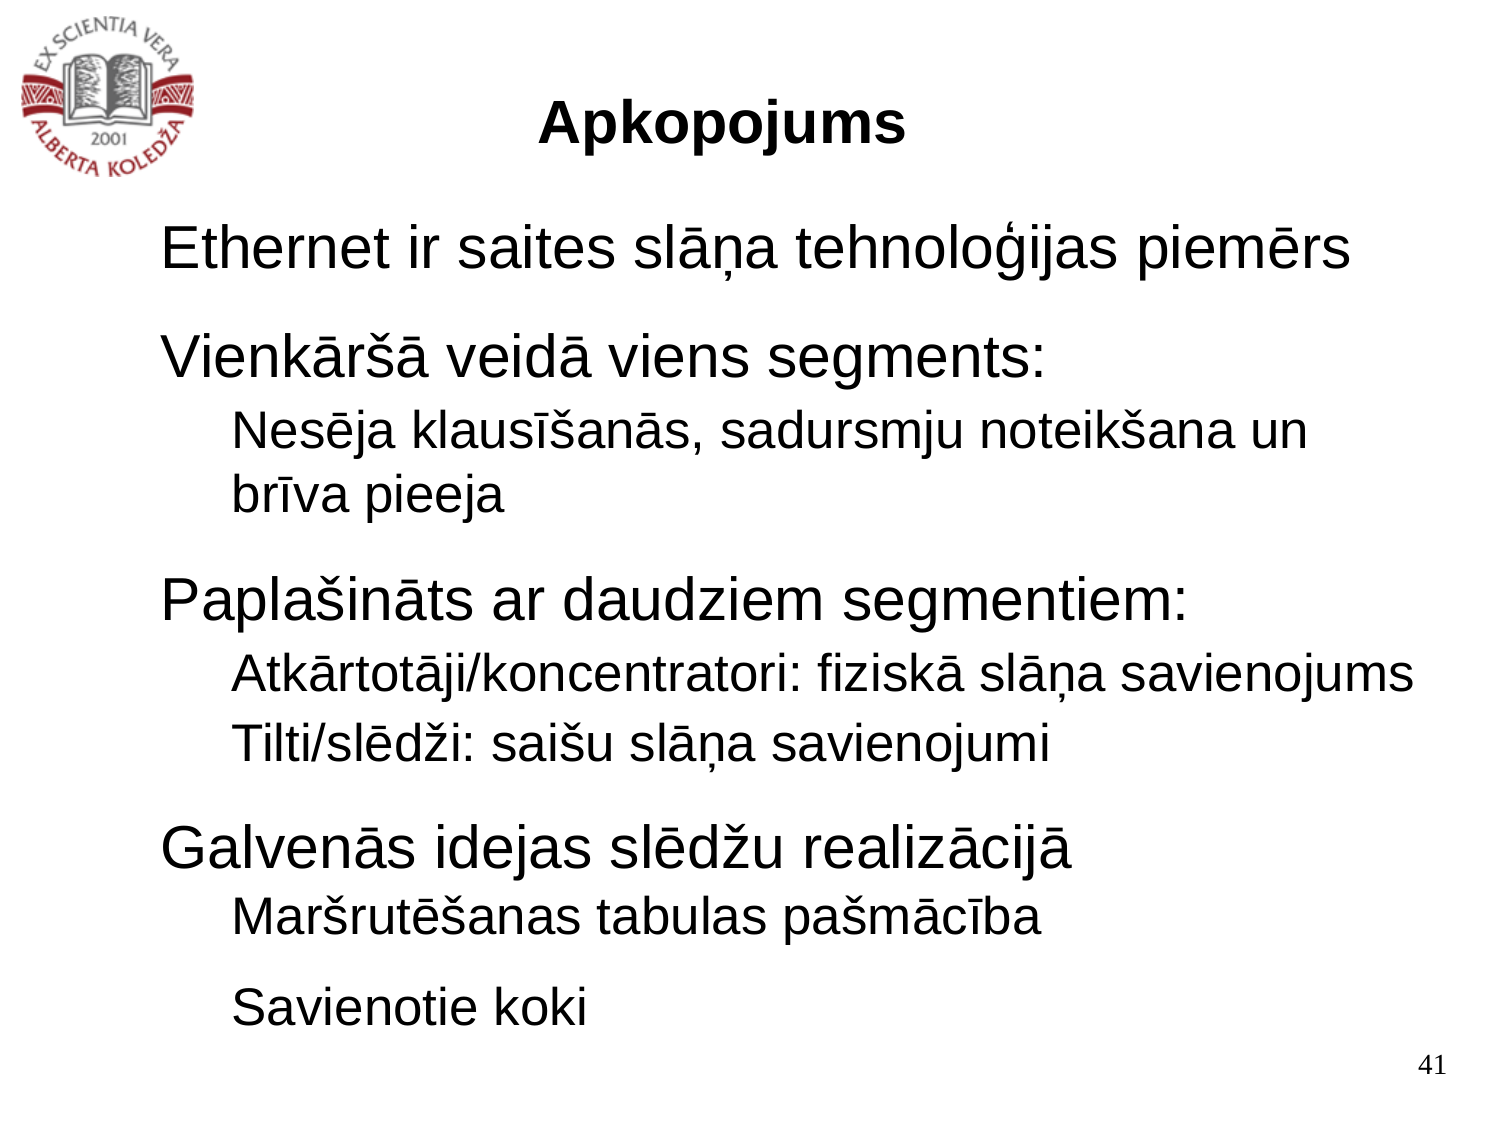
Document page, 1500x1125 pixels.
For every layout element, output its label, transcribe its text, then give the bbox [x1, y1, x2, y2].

list Ethernet ir saites slāņa tehnoloģijas piemērs Vienkāršā veidā viens segments: Nesēja klausīšanās, sadursmju noteikšana un brīva pieeja Paplašināts ar daudziem segmentiem: Atkārtotāji/koncentratori: fiziskā slāņa savienojums Tilti/slēdži: saišu slāņa savienojumi Galvenās idejas slēdžu realizācijā Maršrutēšanas tabulas pašmācība Savienotie koki [74, 200, 1463, 1101]
title Apkopojums [50, 62, 1374, 175]
picture [21, 16, 194, 177]
